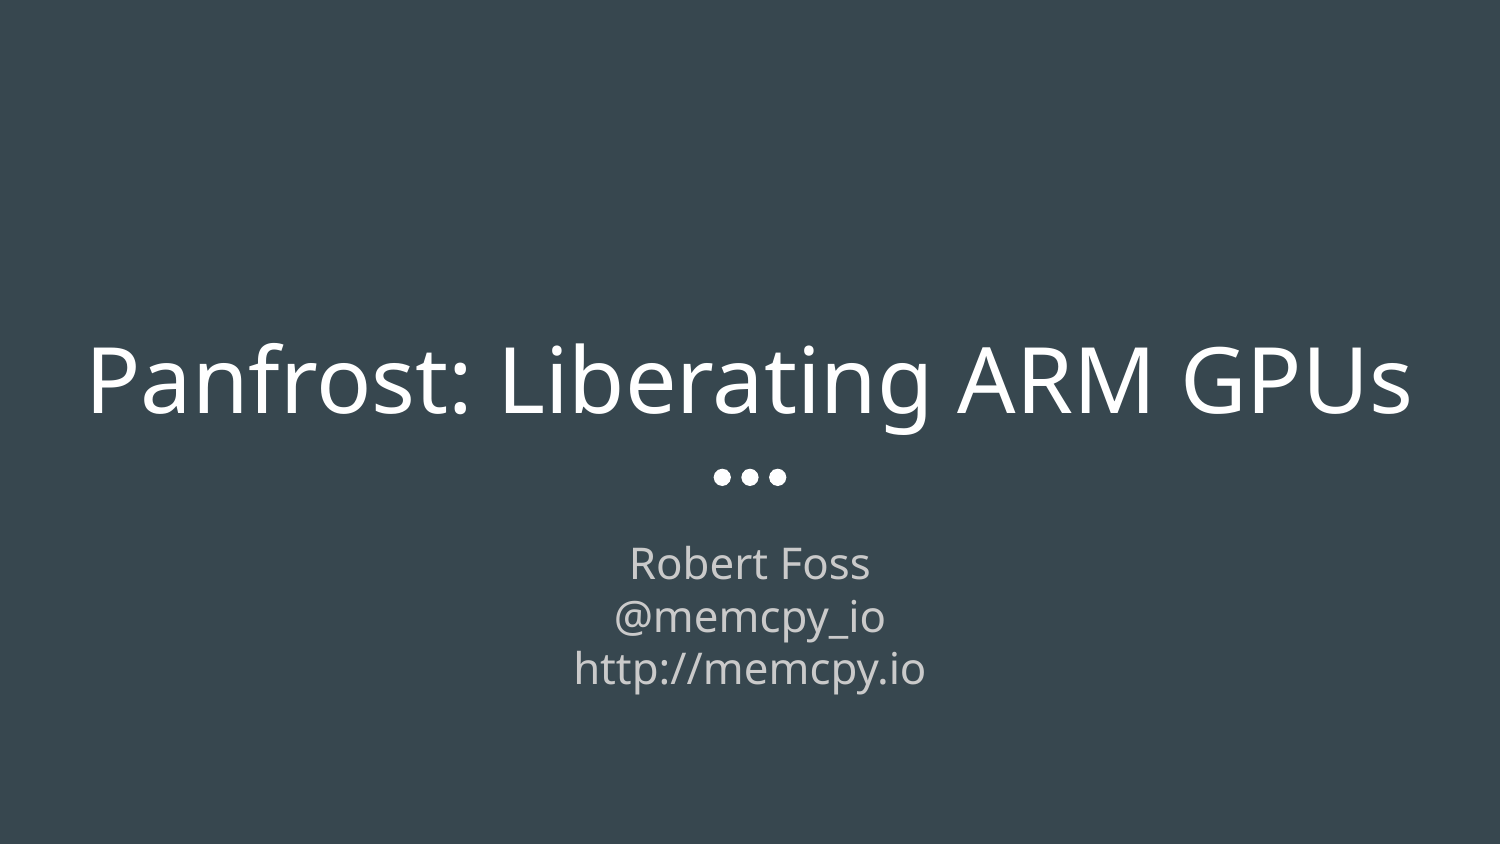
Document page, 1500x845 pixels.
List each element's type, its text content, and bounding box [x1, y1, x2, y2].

title Panfrost: Liberating ARM GPUs [30, 162, 1471, 447]
subtitle Robert Foss @memcpy_io http://memcpy.io [110, 521, 1390, 652]
